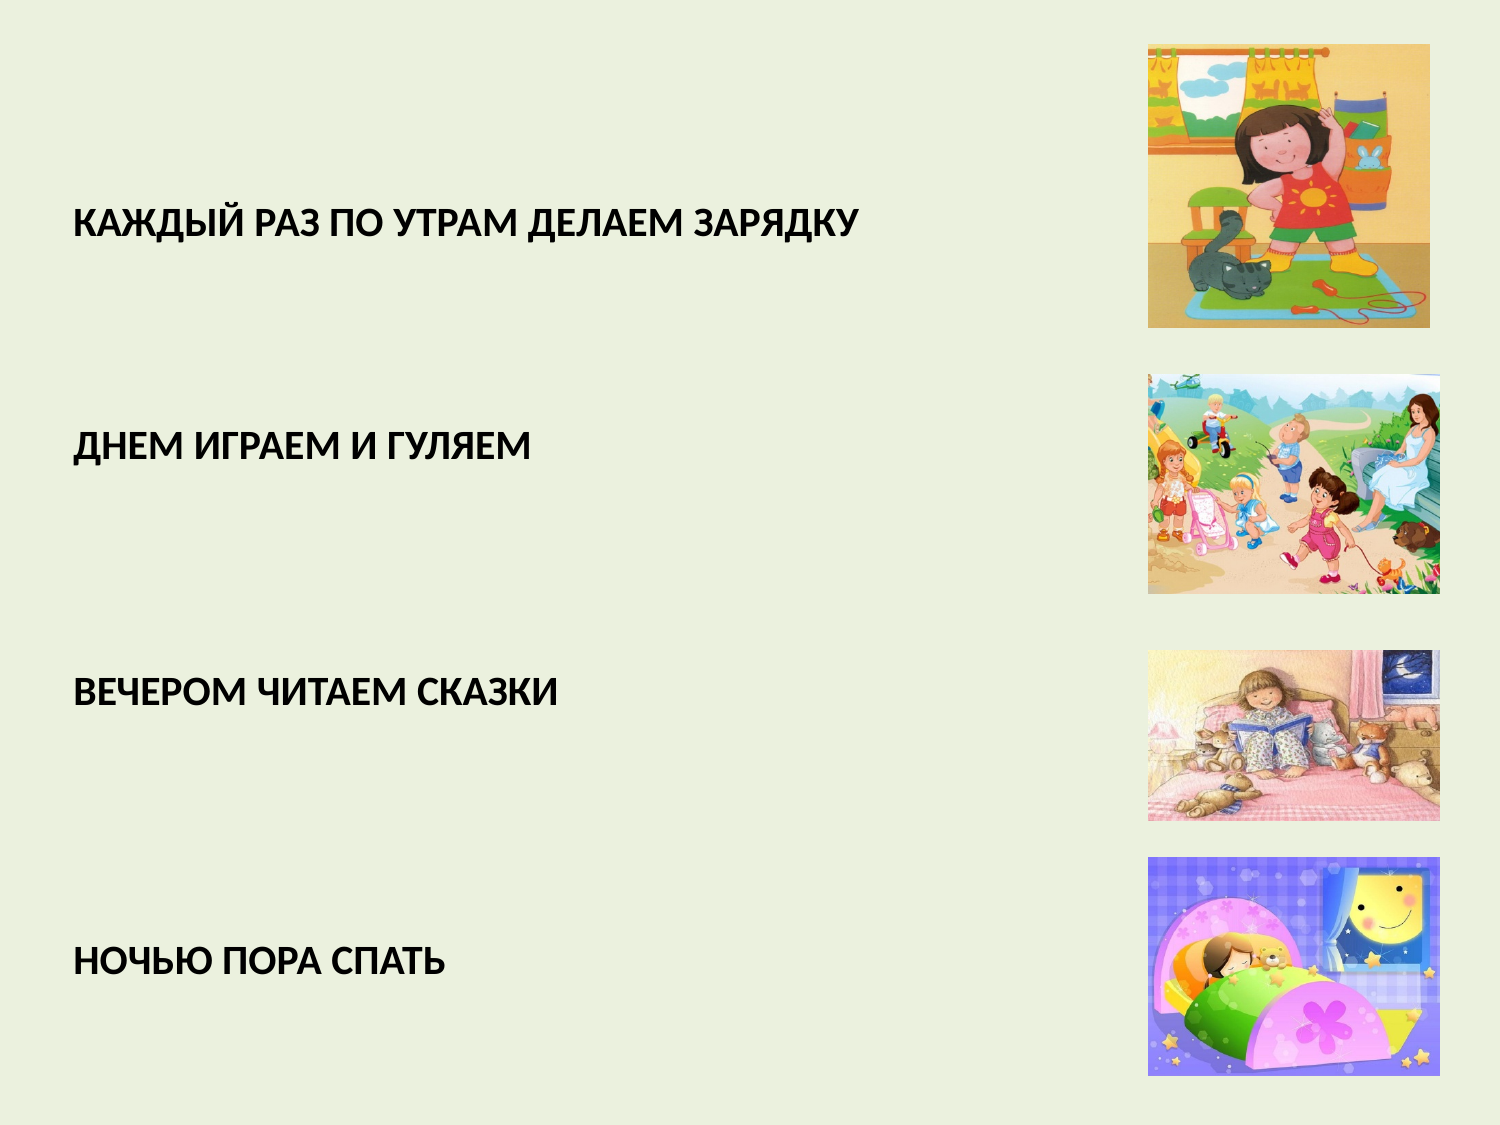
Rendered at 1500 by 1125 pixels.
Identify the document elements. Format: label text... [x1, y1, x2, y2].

picture [1148, 44, 1430, 329]
picture [1148, 374, 1440, 594]
text_box НОЧЬЮ ПОРА СПАТЬ [58, 925, 686, 991]
picture [1148, 650, 1440, 821]
picture [1148, 857, 1440, 1076]
text_box ВЕЧЕРОМ ЧИТАЕМ СКАЗКИ [58, 656, 1041, 722]
text_box ДНЕМ ИГРАЕМ И ГУЛЯЕМ [58, 410, 961, 475]
text_box КАЖДЫЙ РАЗ ПО УТРАМ ДЕЛАЕМ ЗАРЯДКУ [58, 187, 1008, 253]
